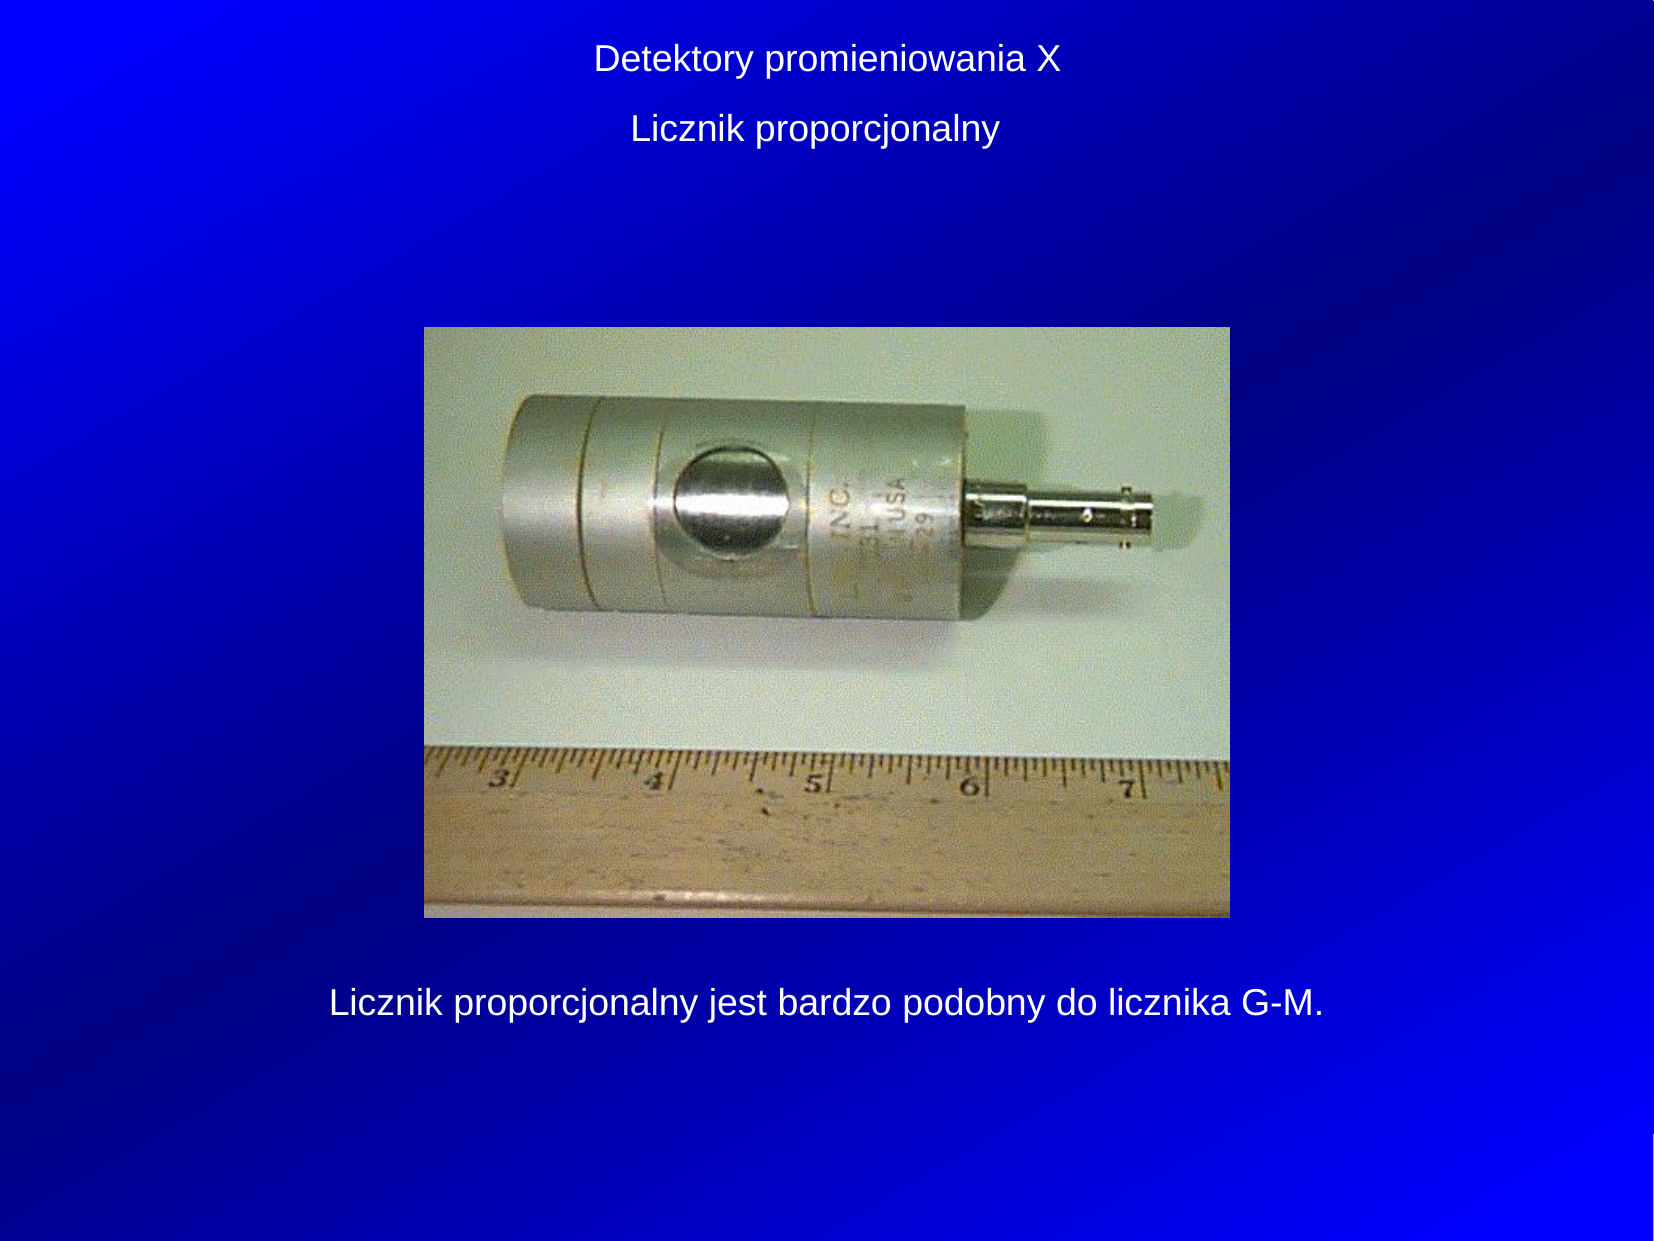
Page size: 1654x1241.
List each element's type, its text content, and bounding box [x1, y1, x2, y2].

picture [424, 327, 1230, 918]
text_box Licznik proporcjonalny jest bardzo podobny do licznika G-M. [313, 974, 1340, 1032]
text_box Licznik proporcjonalny [615, 100, 1016, 158]
text_box Detektory promieniowania X [578, 29, 1077, 87]
